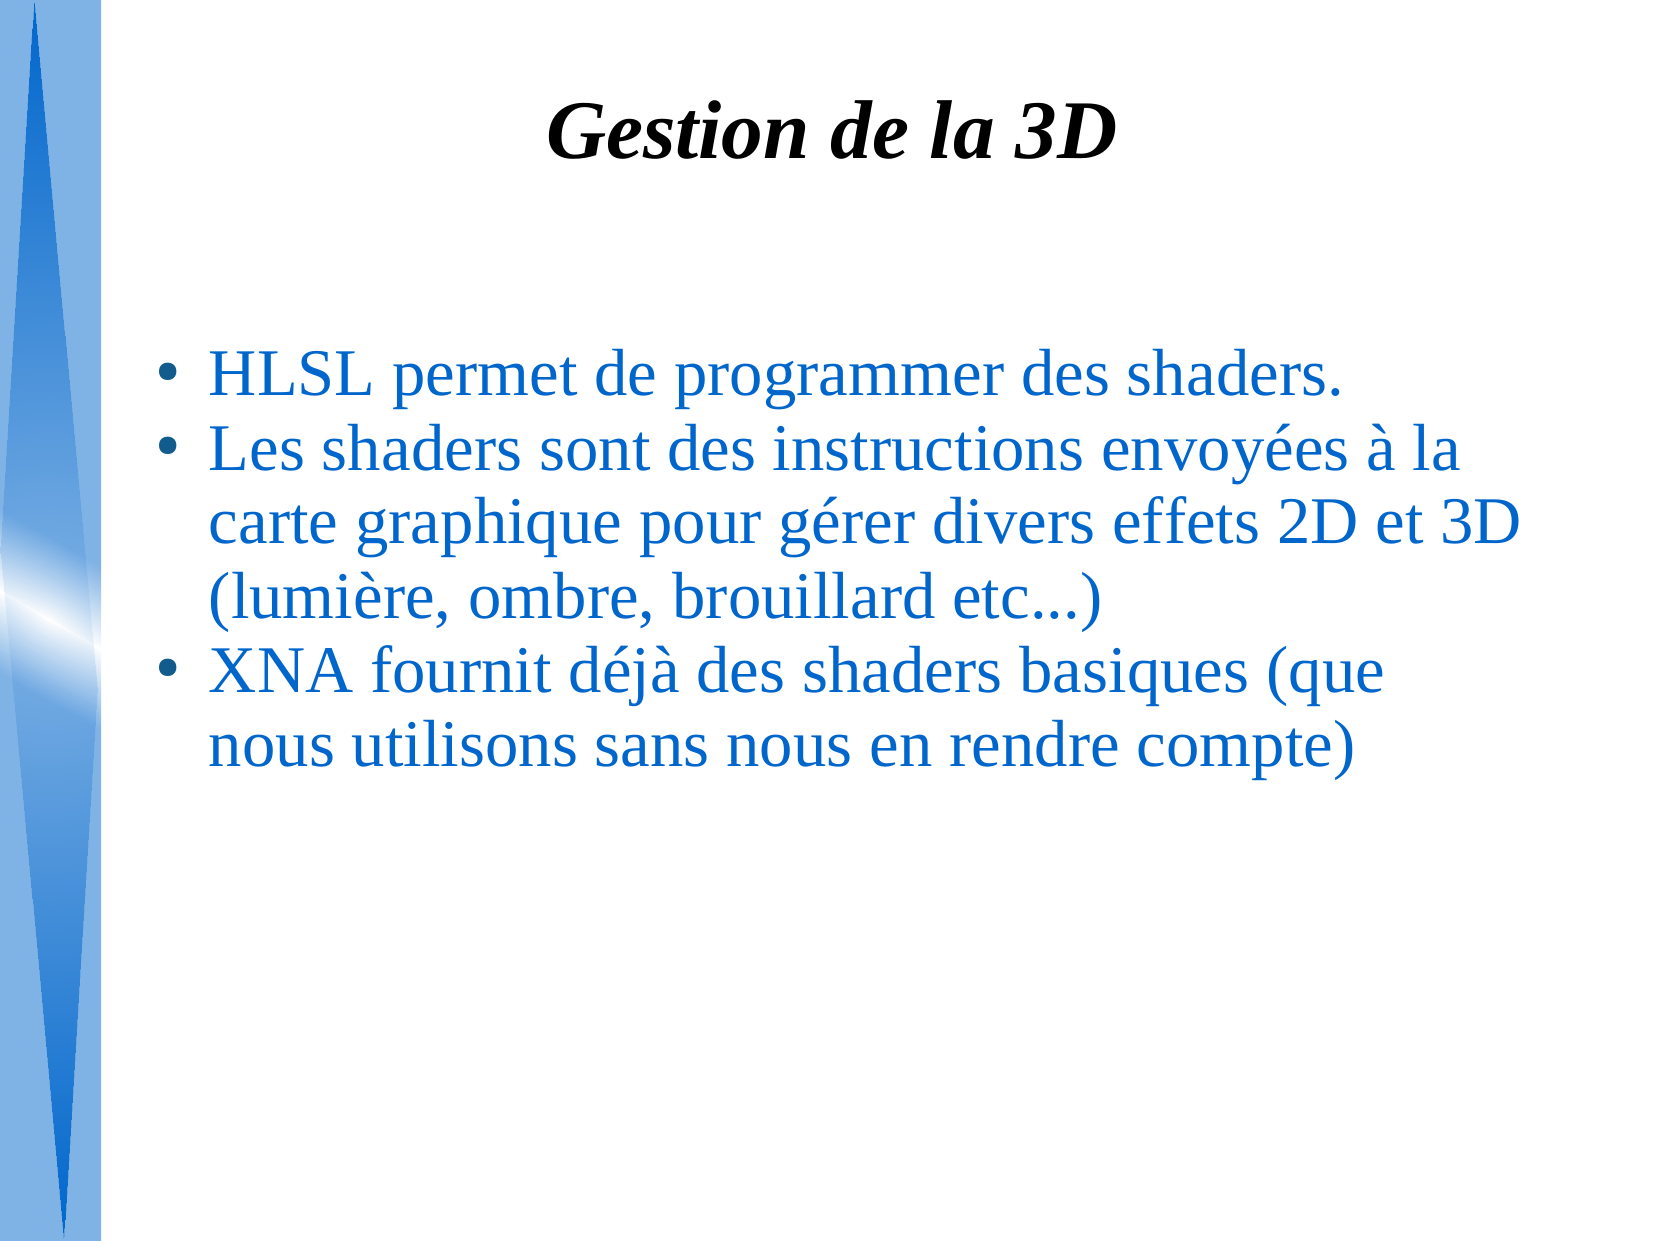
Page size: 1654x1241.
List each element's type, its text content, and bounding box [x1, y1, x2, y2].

title Gestion de la 3D [138, 84, 1527, 177]
list HLSL permet de programmer des shaders. Les shaders sont des instructions envoyées à la carte graphique pour gérer divers effets 2D et 3D (lumière, ombre, brouillard etc...) XNA fournit déjà des shaders basiques (que nous utilisons sans nous en rendre compte) [138, 336, 1527, 1141]
